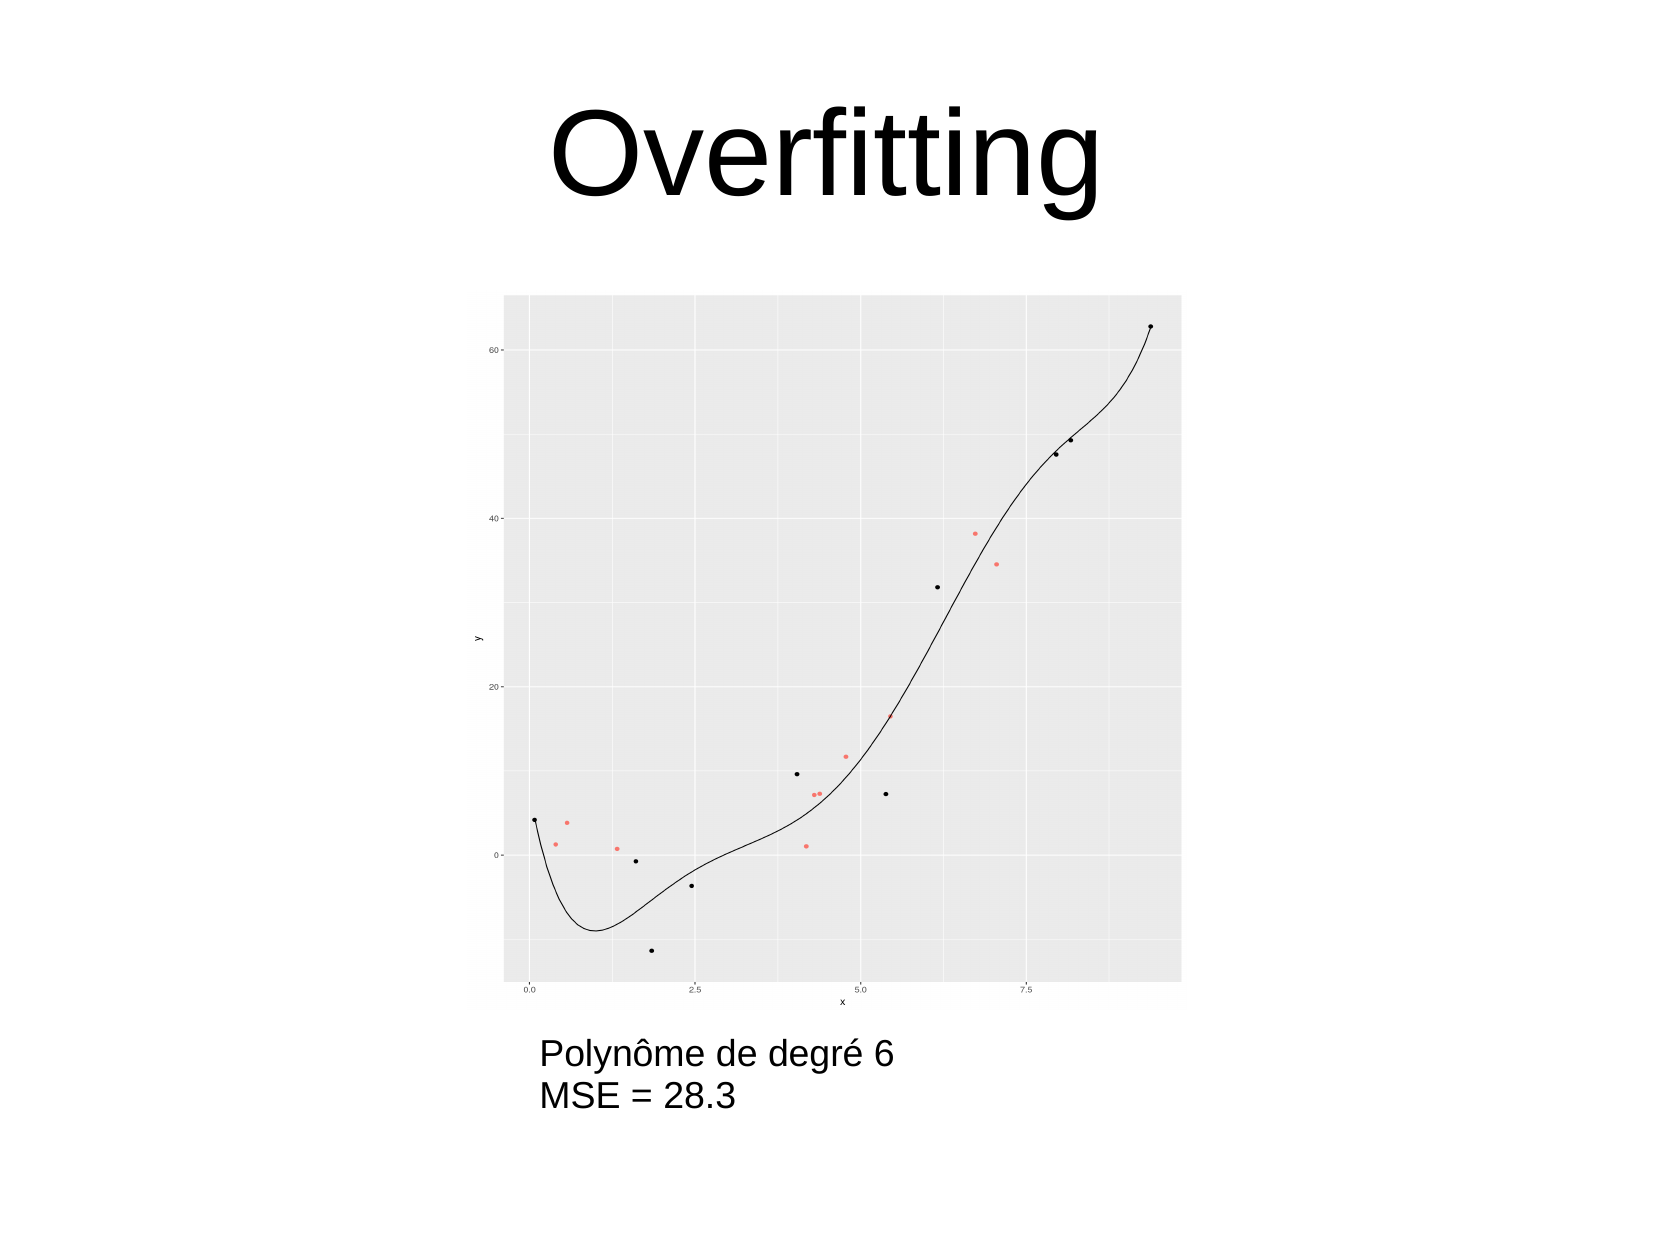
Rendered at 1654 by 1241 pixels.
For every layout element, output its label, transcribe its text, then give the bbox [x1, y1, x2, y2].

title Overfitting [82, 49, 1571, 257]
text_box Polynôme de degré 6 MSE = 28.3 [524, 1024, 1177, 1124]
picture [467, 290, 1187, 1010]
